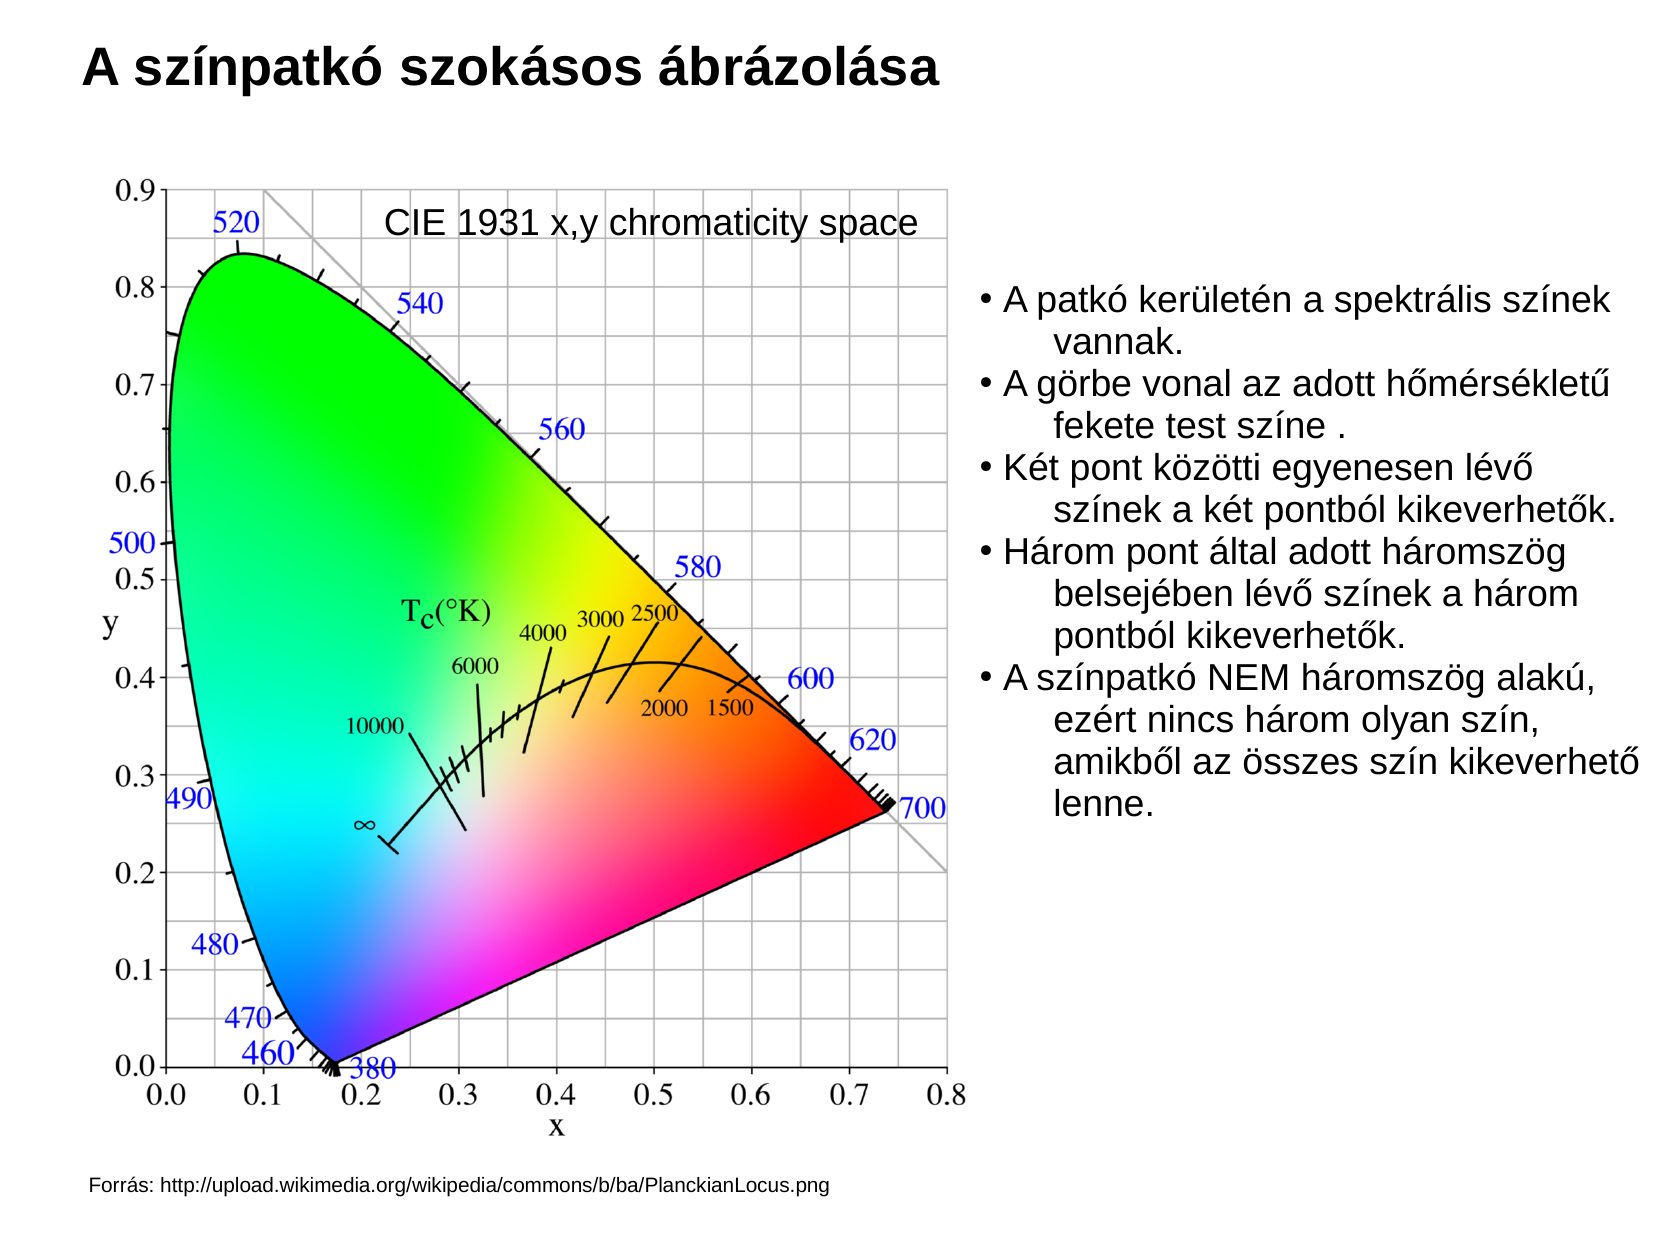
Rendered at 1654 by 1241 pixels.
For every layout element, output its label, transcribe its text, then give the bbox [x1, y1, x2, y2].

text_box A patkó kerületén a spektrális színek vannak. A görbe vonal az adott hőmérsékletű fekete test színe . Két pont közötti egyenesen lévő színek a két pontból kikeverhetők. Három pont által adott háromszög belsejében lévő színek a három pontból kikeverhetők. A színpatkó NEM háromszög alakú, ezért nincs három olyan szín, amikből az összes szín kikeverhető lenne. [964, 271, 1654, 833]
picture [88, 155, 975, 1152]
text_box CIE 1931 x,y chromaticity space [369, 194, 933, 251]
text_box Forrás: http://upload.wikimedia.org/wikipedia/commons/b/ba/PlanckianLocus.png [73, 1166, 847, 1205]
text_box A színpatkó szokásos ábrázolása [66, 29, 956, 107]
